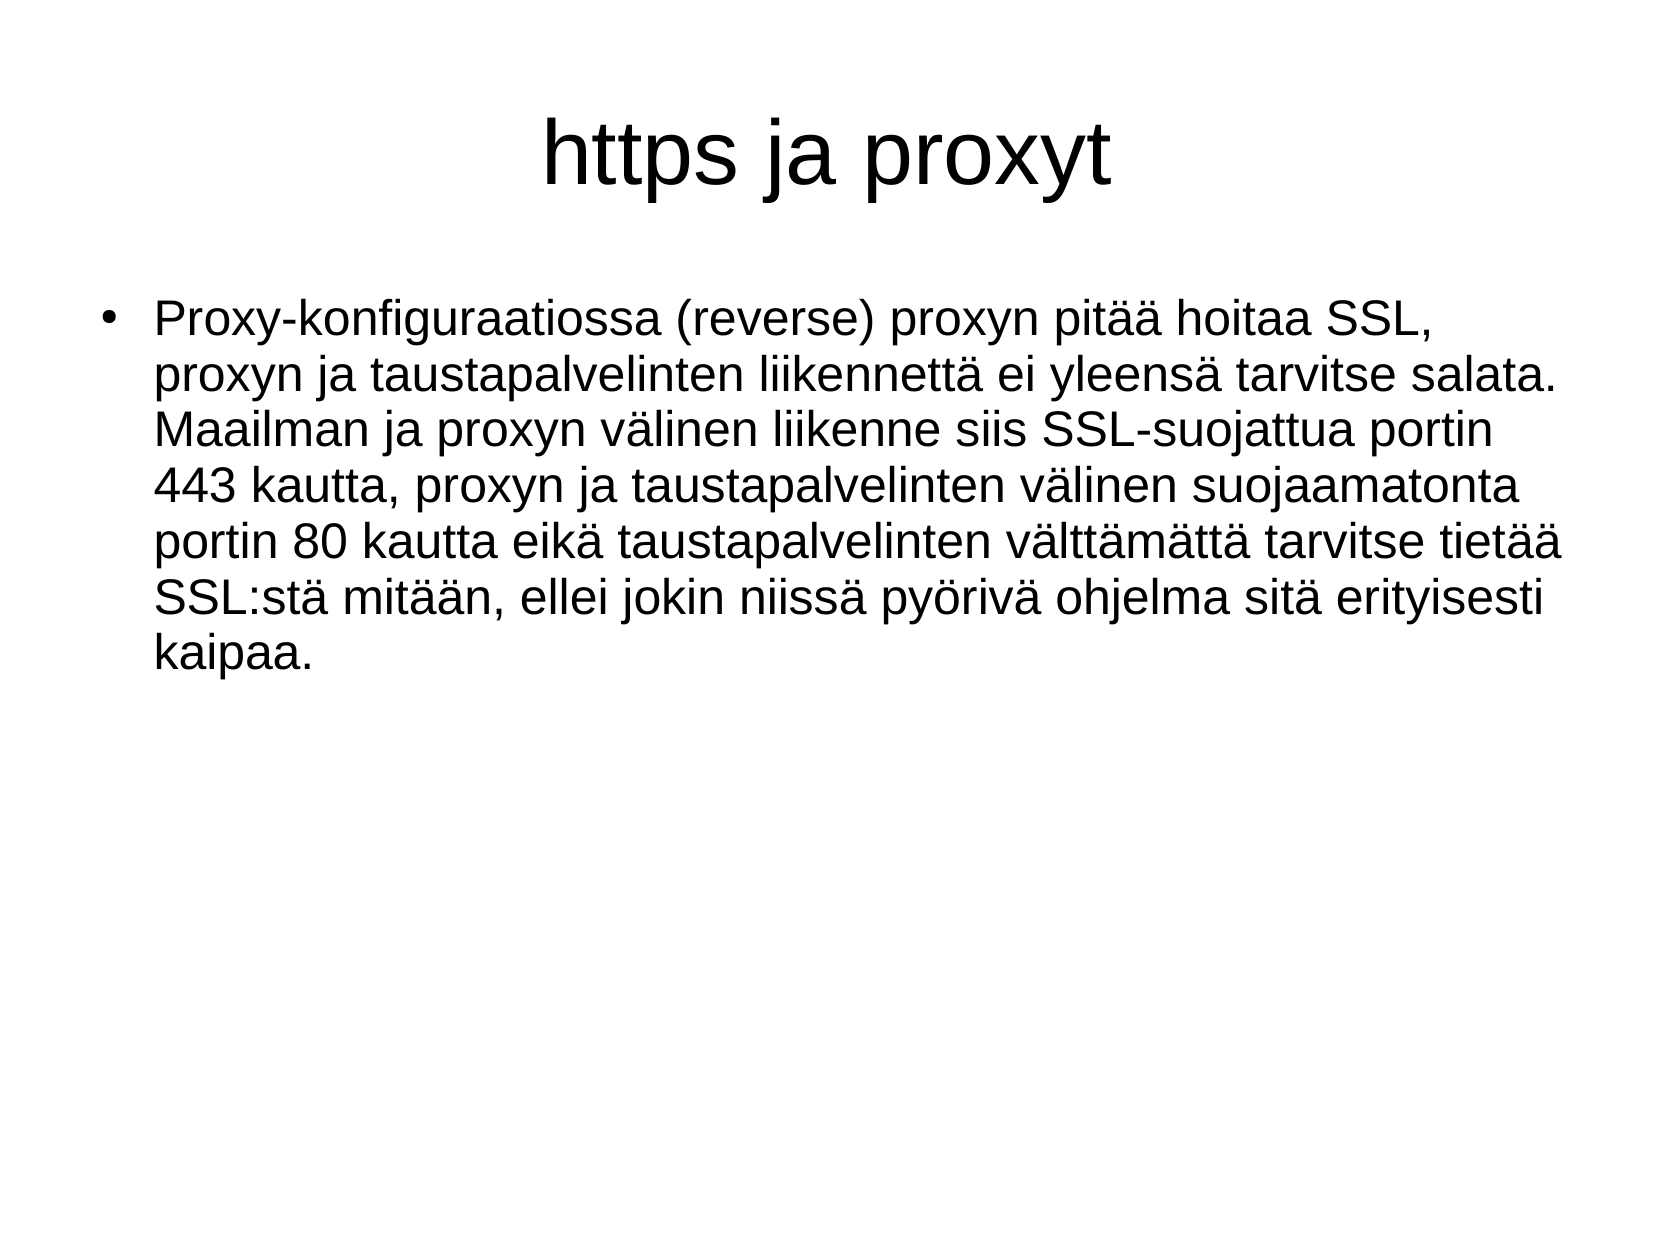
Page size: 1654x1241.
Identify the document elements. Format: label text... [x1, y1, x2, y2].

title https ja proxyt [82, 49, 1571, 257]
list Proxy-konfiguraatiossa (reverse) proxyn pitää hoitaa SSL, proxyn ja taustapalvelinten liikennettä ei yleensä tarvitse salata. Maailman ja proxyn välinen liikenne siis SSL-suojattua portin 443 kautta, proxyn ja taustapalvelinten välinen suojaamatonta portin 80 kautta eikä taustapalvelinten välttämättä tarvitse tietää SSL:stä mitään, ellei jokin niissä pyörivä ohjelma sitä erityisesti kaipaa. [82, 290, 1571, 1010]
